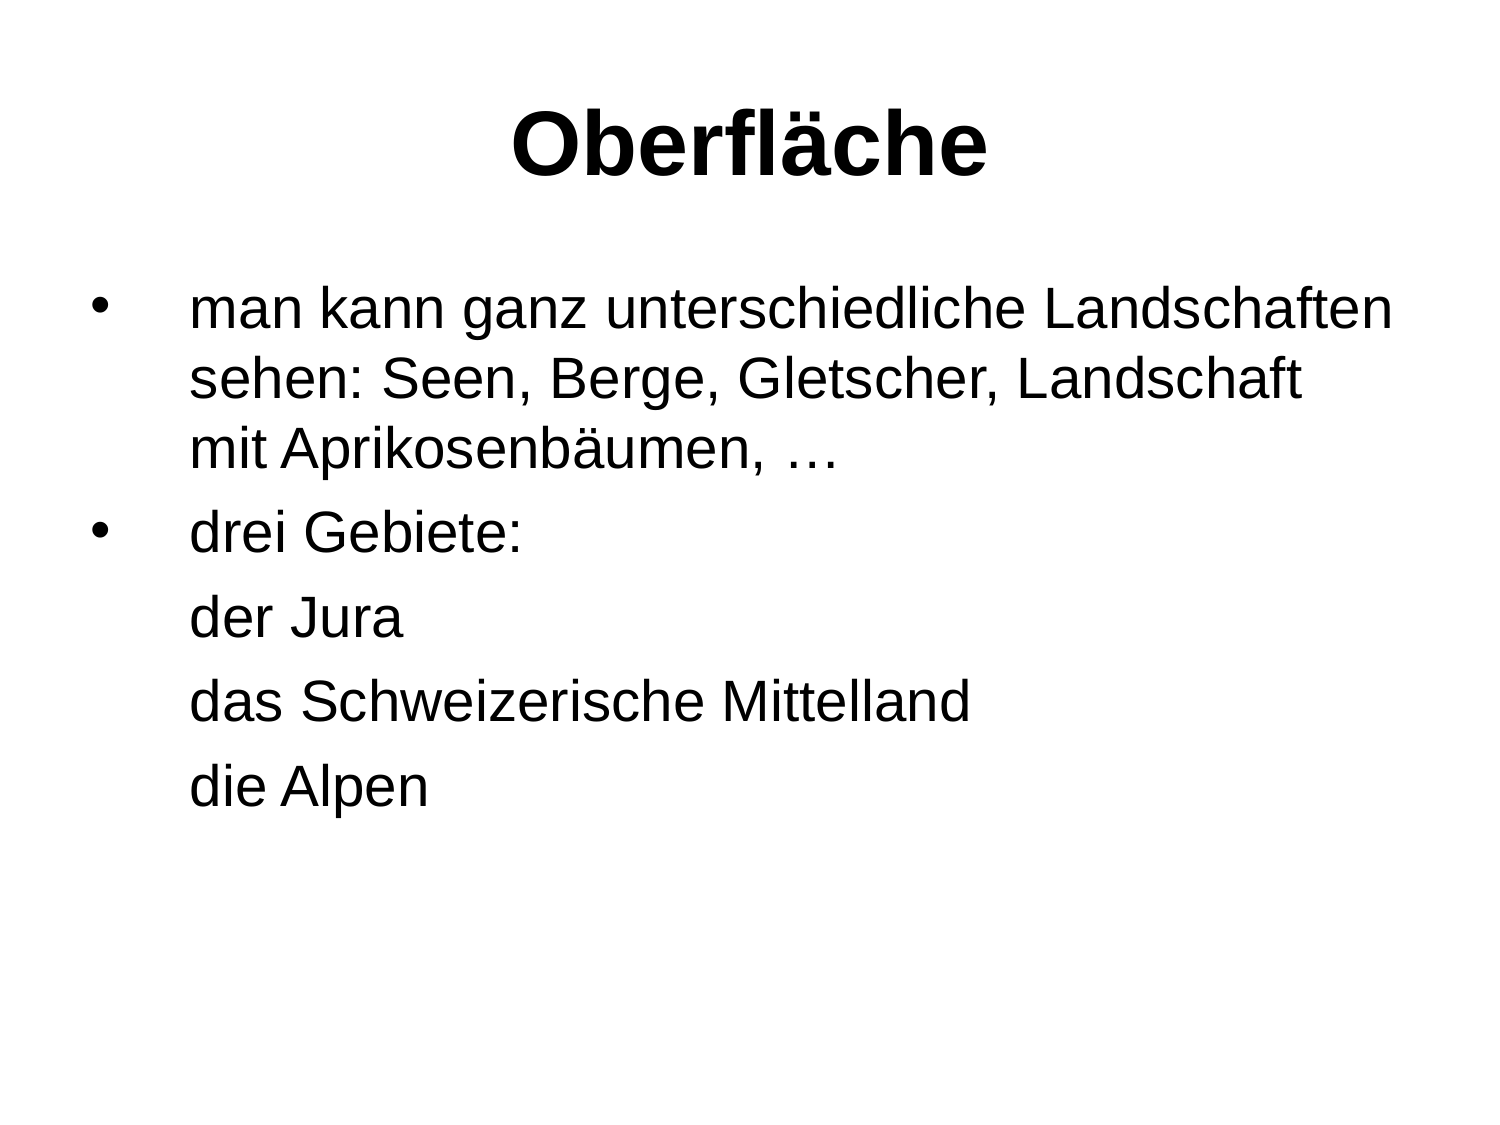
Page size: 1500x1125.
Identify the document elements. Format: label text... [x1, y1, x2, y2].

title Oberfläche [75, 45, 1426, 233]
list man kann ganz unterschiedliche Landschaften sehen: Seen, Berge, Gletscher, Landschaft mit Aprikosenbäumen, … drei Gebiete: der Jura das Schweizerische Mittelland die Alpen [75, 262, 1426, 1006]
